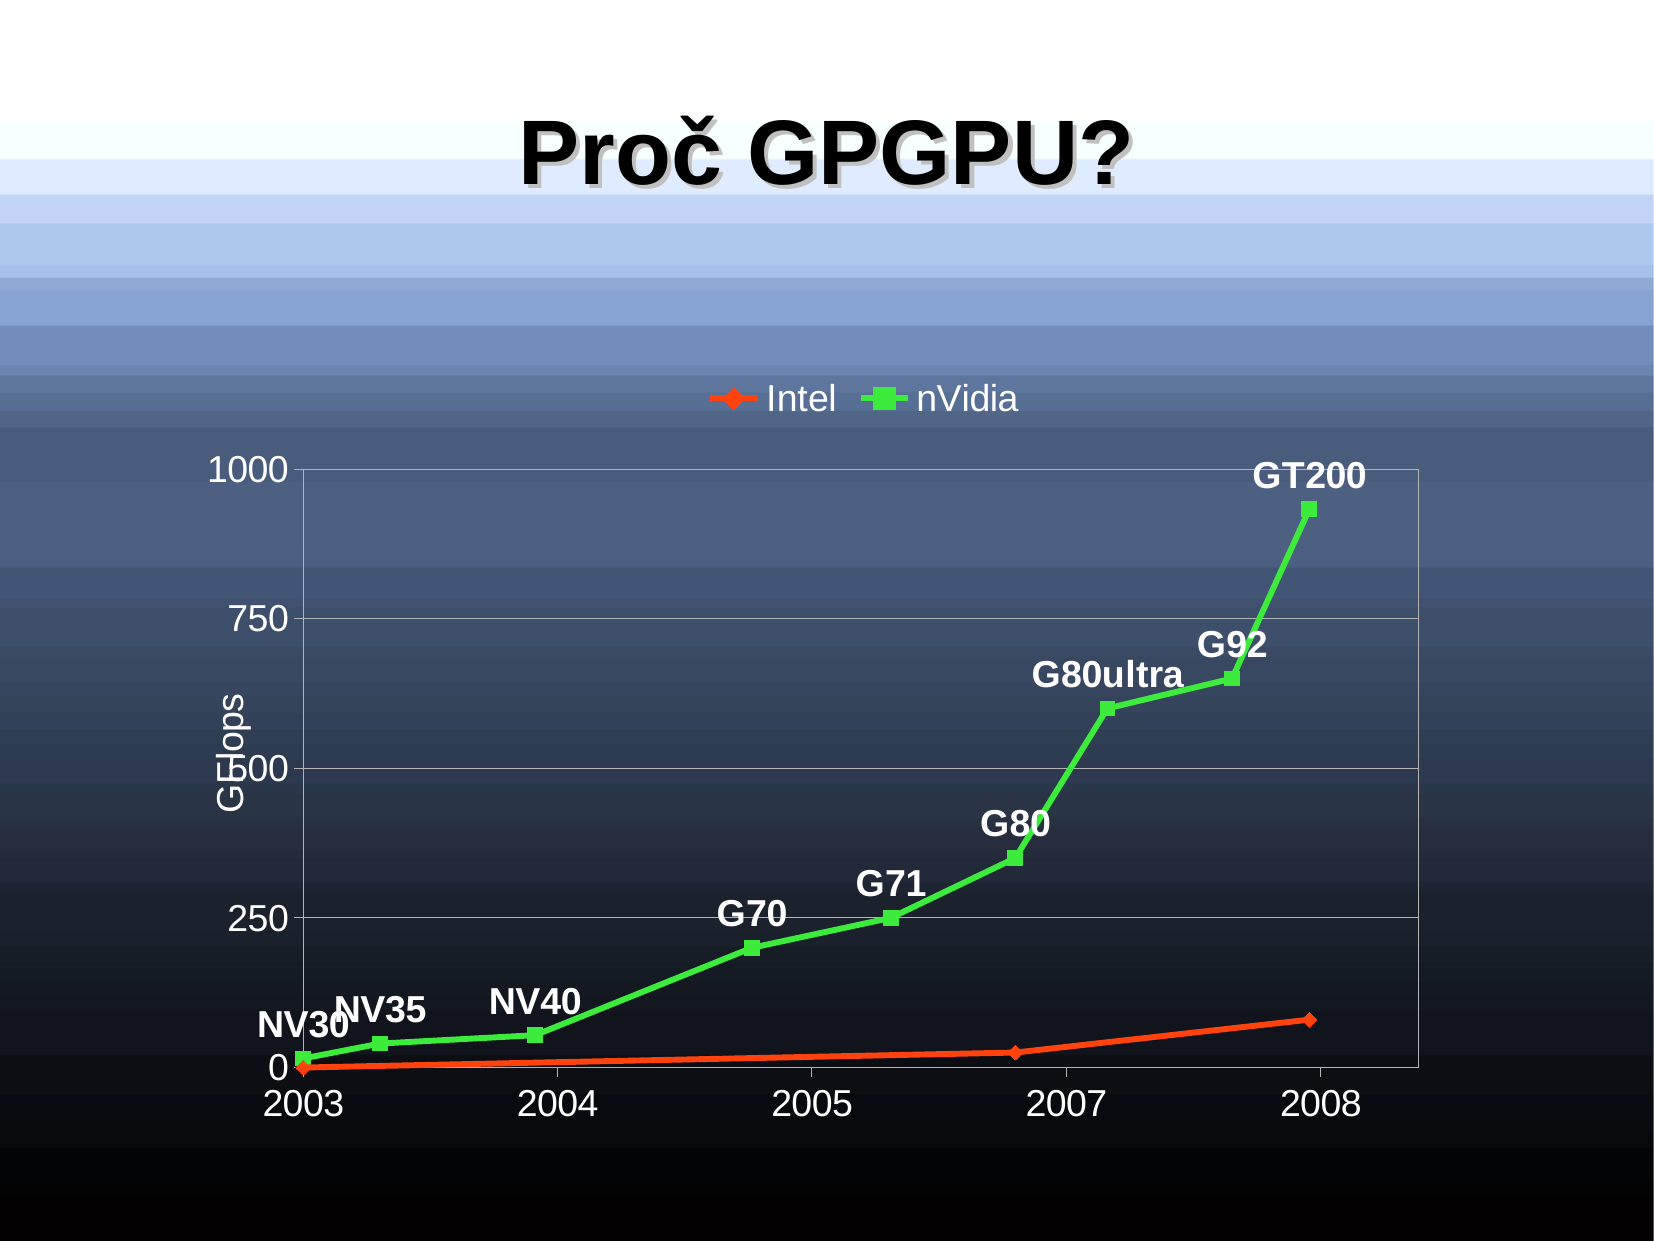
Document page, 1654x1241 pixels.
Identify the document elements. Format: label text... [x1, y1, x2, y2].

title Proč GPGPU? [82, 49, 1571, 257]
chart [171, 354, 1471, 1141]
picture [0, 0, 1654, 1241]
